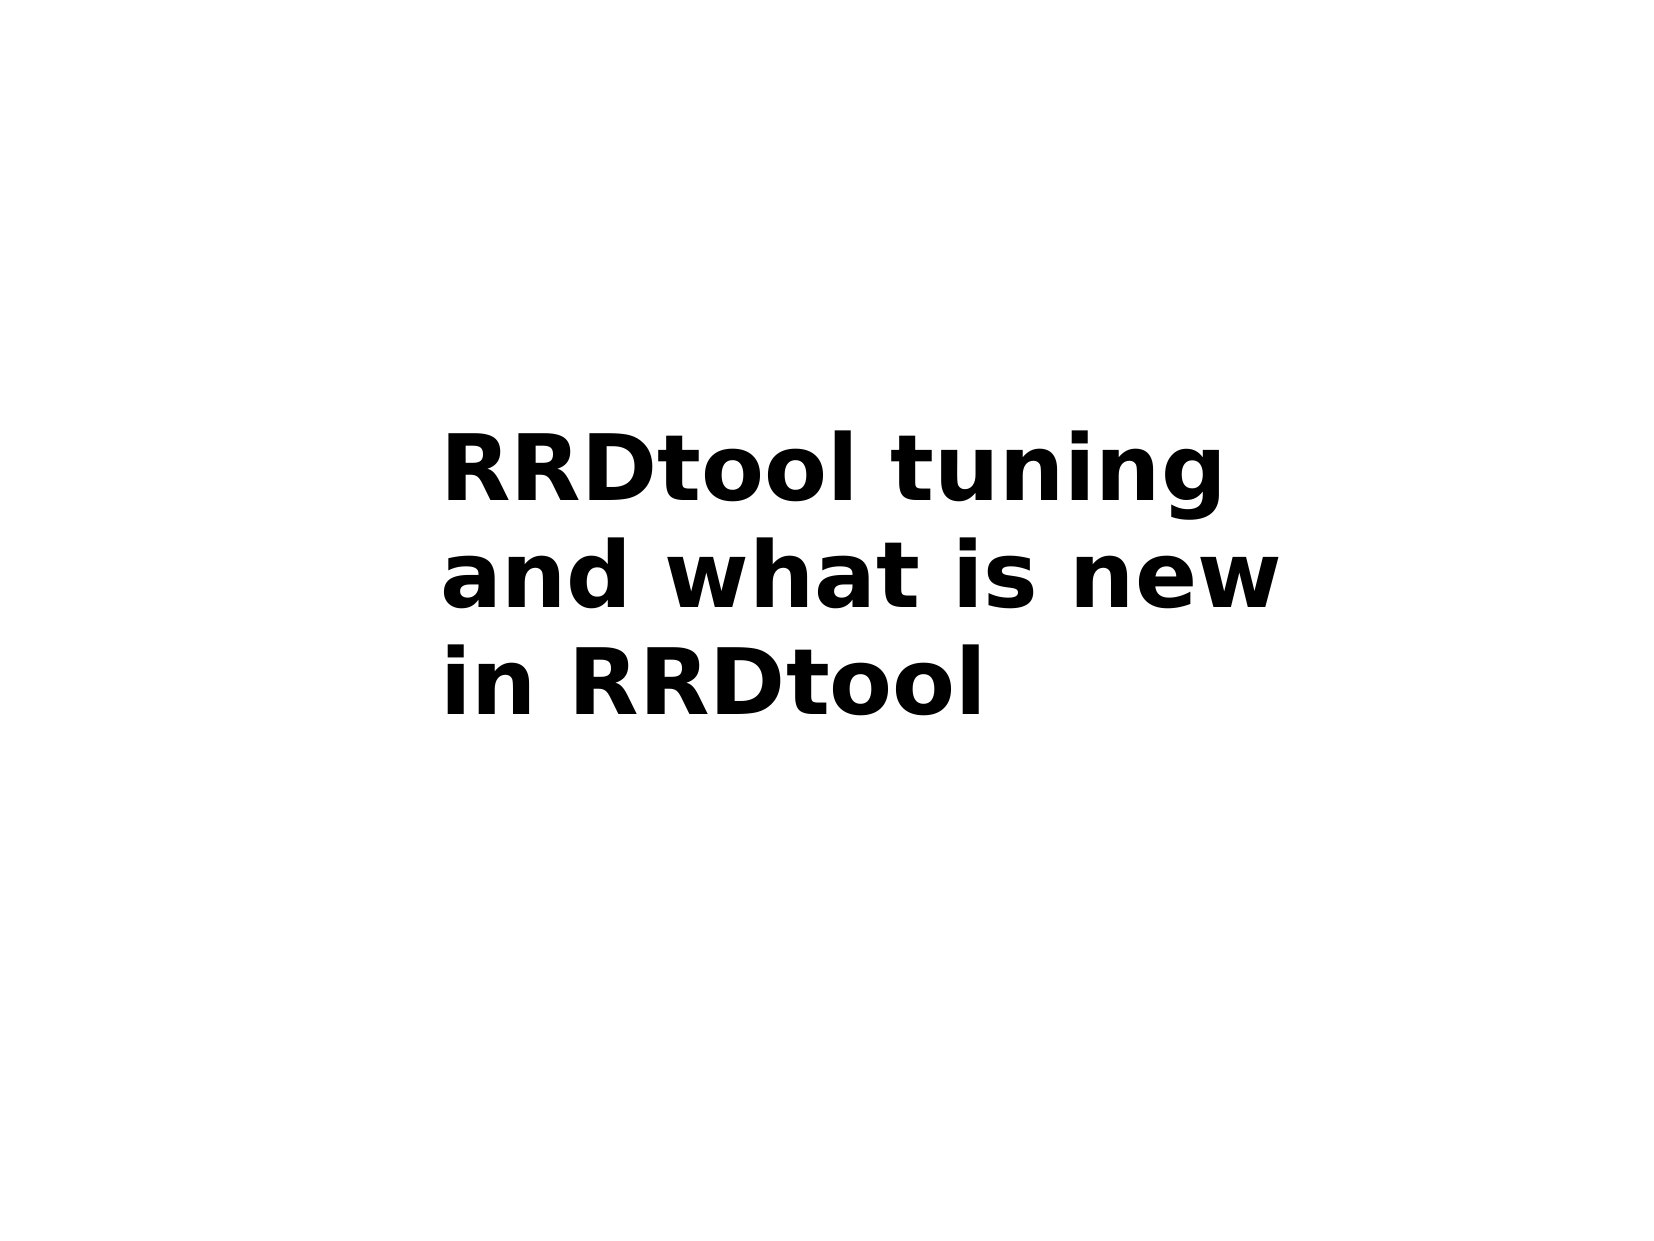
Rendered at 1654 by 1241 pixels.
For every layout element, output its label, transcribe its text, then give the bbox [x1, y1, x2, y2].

text_box RRDtool tuning and what is new in RRDtool [425, 408, 1371, 745]
